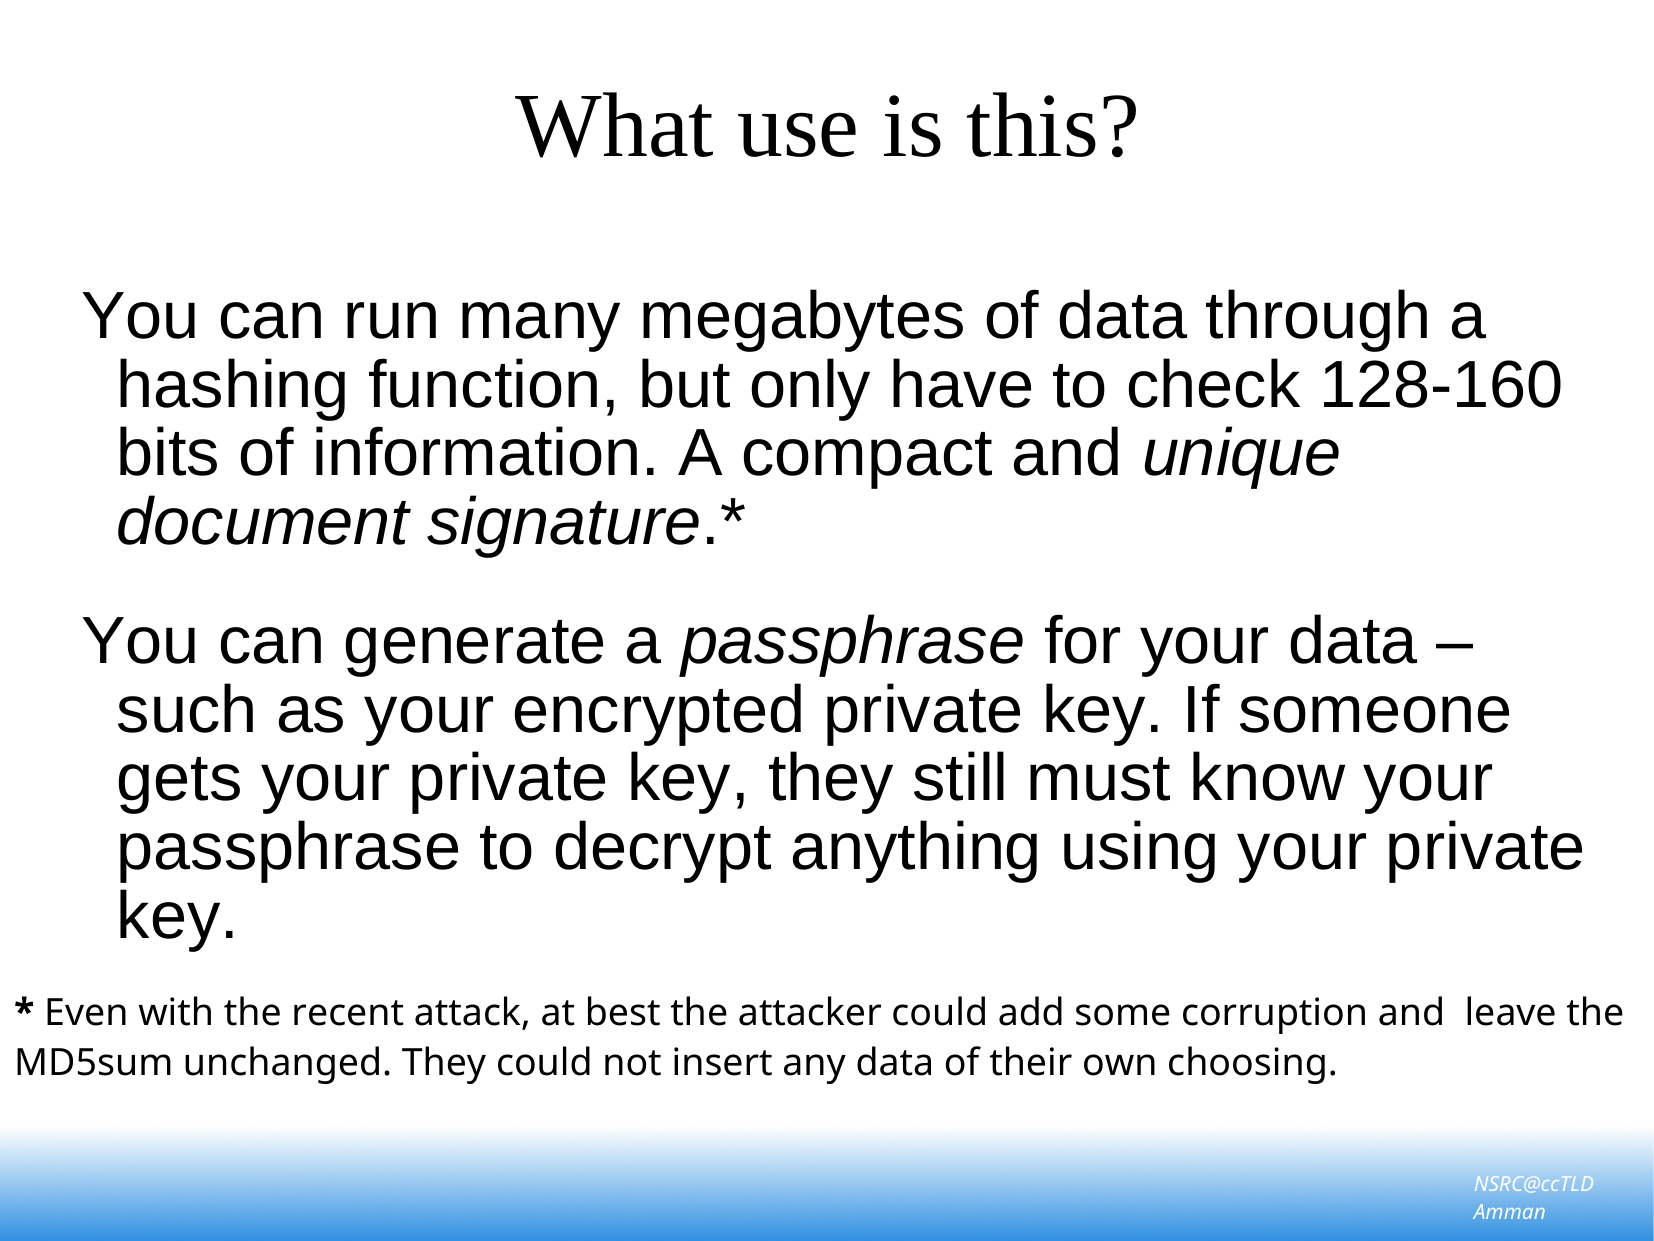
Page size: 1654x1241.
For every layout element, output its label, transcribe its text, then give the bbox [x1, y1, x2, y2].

title What use is this? [334, 75, 1323, 259]
picture [0, 1124, 1654, 1241]
list You can run many megabytes of data through a hashing function, but only have to check 128-160 bits of information. A compact and unique document signature.* You can generate a passphrase for your data – such as your encrypted private key. If someone gets your private key, they still must know your passphrase to decrypt anything using your private key. [45, 283, 1613, 983]
text_box * Even with the recent attack, at best the attacker could add some corruption and leave the MD5sum unchanged. They could not insert any data of their own choosing. [14, 984, 1636, 1088]
